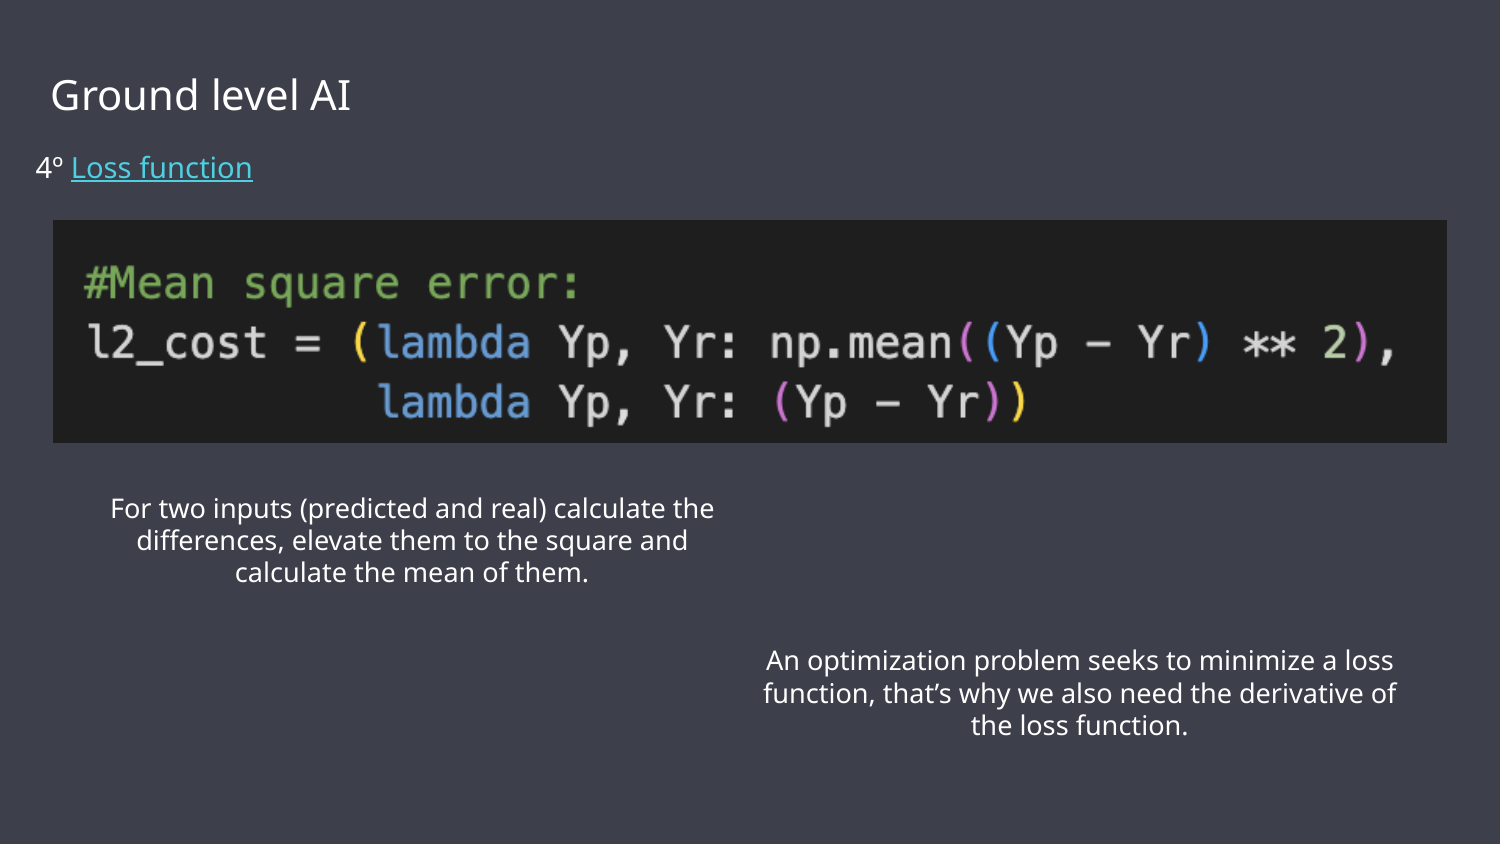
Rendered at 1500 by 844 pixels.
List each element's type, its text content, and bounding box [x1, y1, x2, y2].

text_box For two inputs (predicted and real) calculate the differences, elevate them to the square and calculate the mean of them. [74, 475, 750, 643]
picture [53, 220, 1447, 443]
text_box 4º Loss function [20, 133, 433, 206]
text_box Ground level AI [35, 53, 460, 120]
text_box An optimization problem seeks to minimize a loss function, that’s why we also need the derivative of the loss function. [742, 628, 1418, 796]
